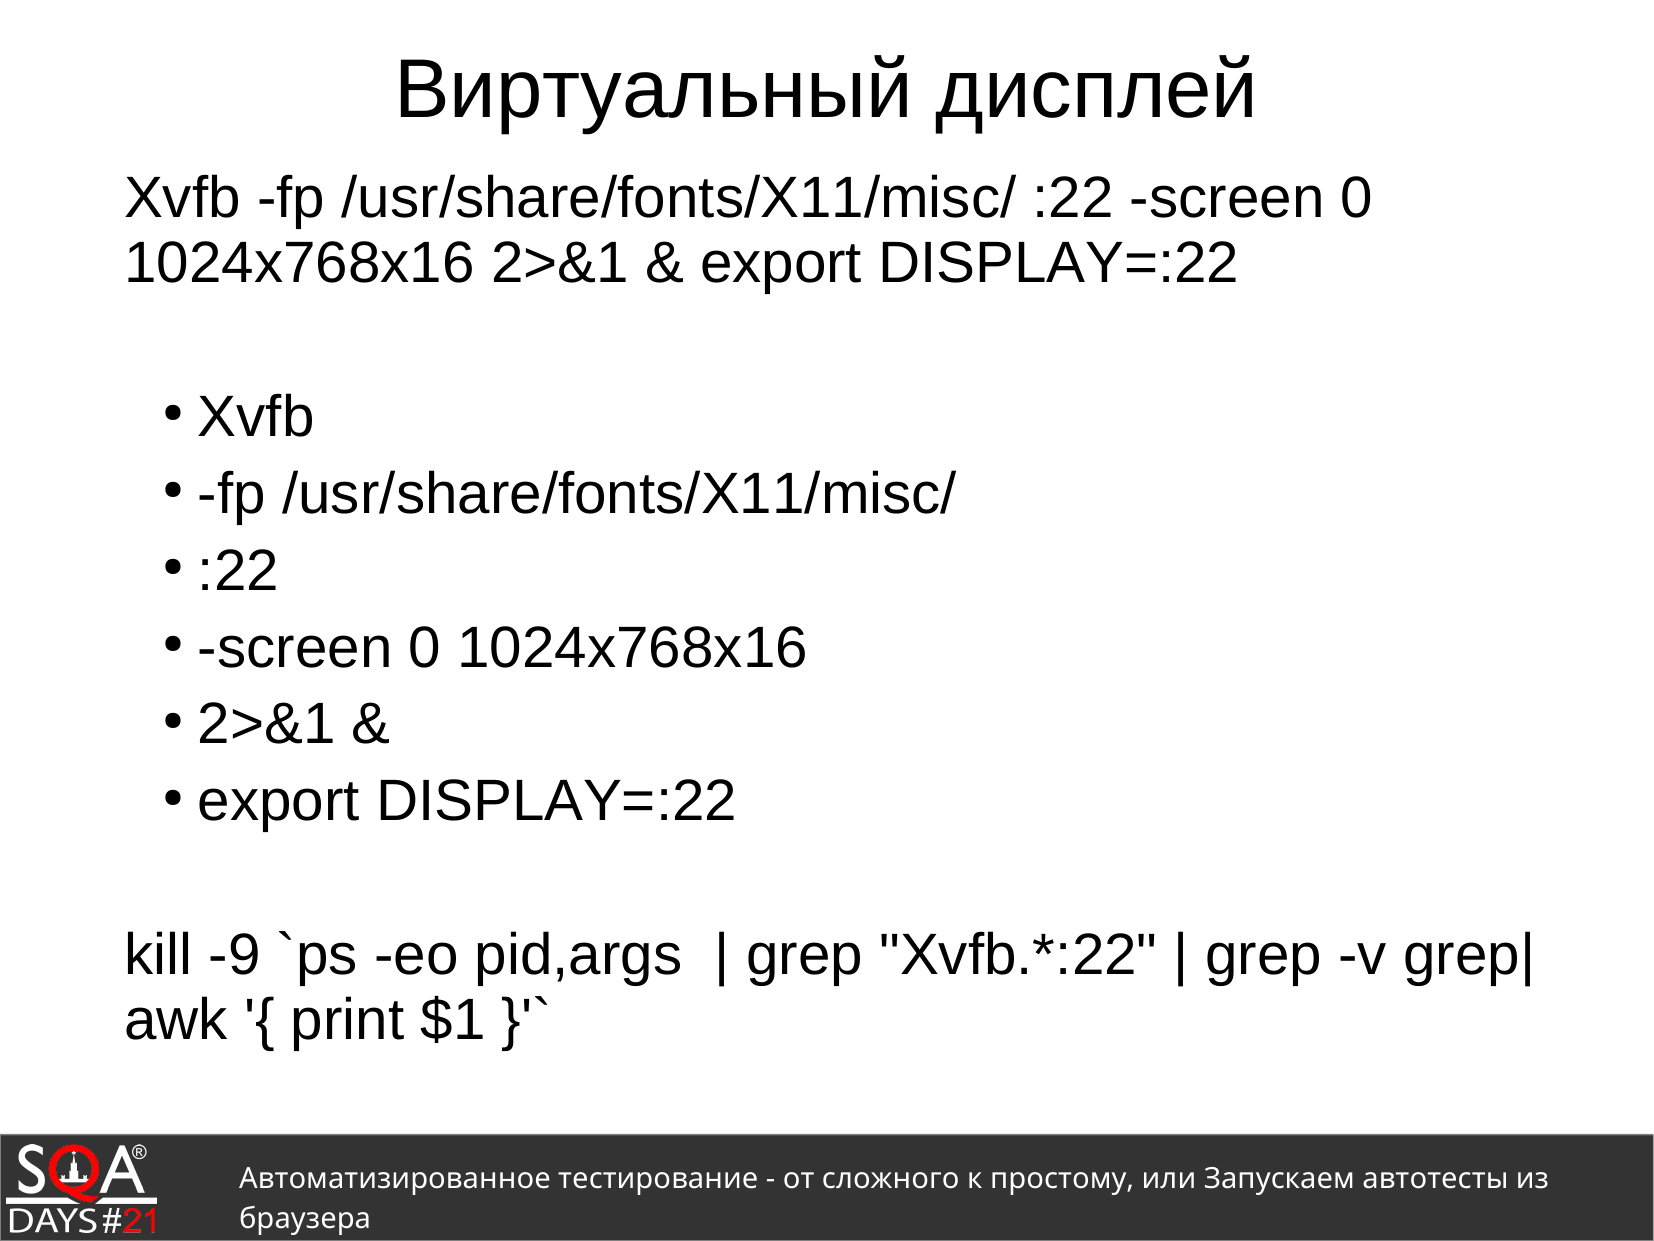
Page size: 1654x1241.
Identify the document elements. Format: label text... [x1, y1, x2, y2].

text_box Xvfb -fp /usr/share/fonts/X11/misc/ :22 -screen 0 1024x768x16 2>&1 & export DISPLAY=:22 Xvfb -fp /usr/share/fonts/X11/misc/ :22 -screen 0 1024x768x16 2>&1 & export DISPLAY=:22 kill -9 `ps -eo pid,args | grep "Xvfb.*:22" | grep -v grep| awk '{ print $1 }'` [74, 158, 1616, 1109]
text_box Автоматизированное тестирование - от сложного к простому, или Запускаем автотесты из браузера [224, 1146, 1607, 1229]
text_box Виртуальный дисплей [118, 36, 1536, 152]
picture [6, 1144, 157, 1233]
text_box [0, 1134, 1654, 1241]
